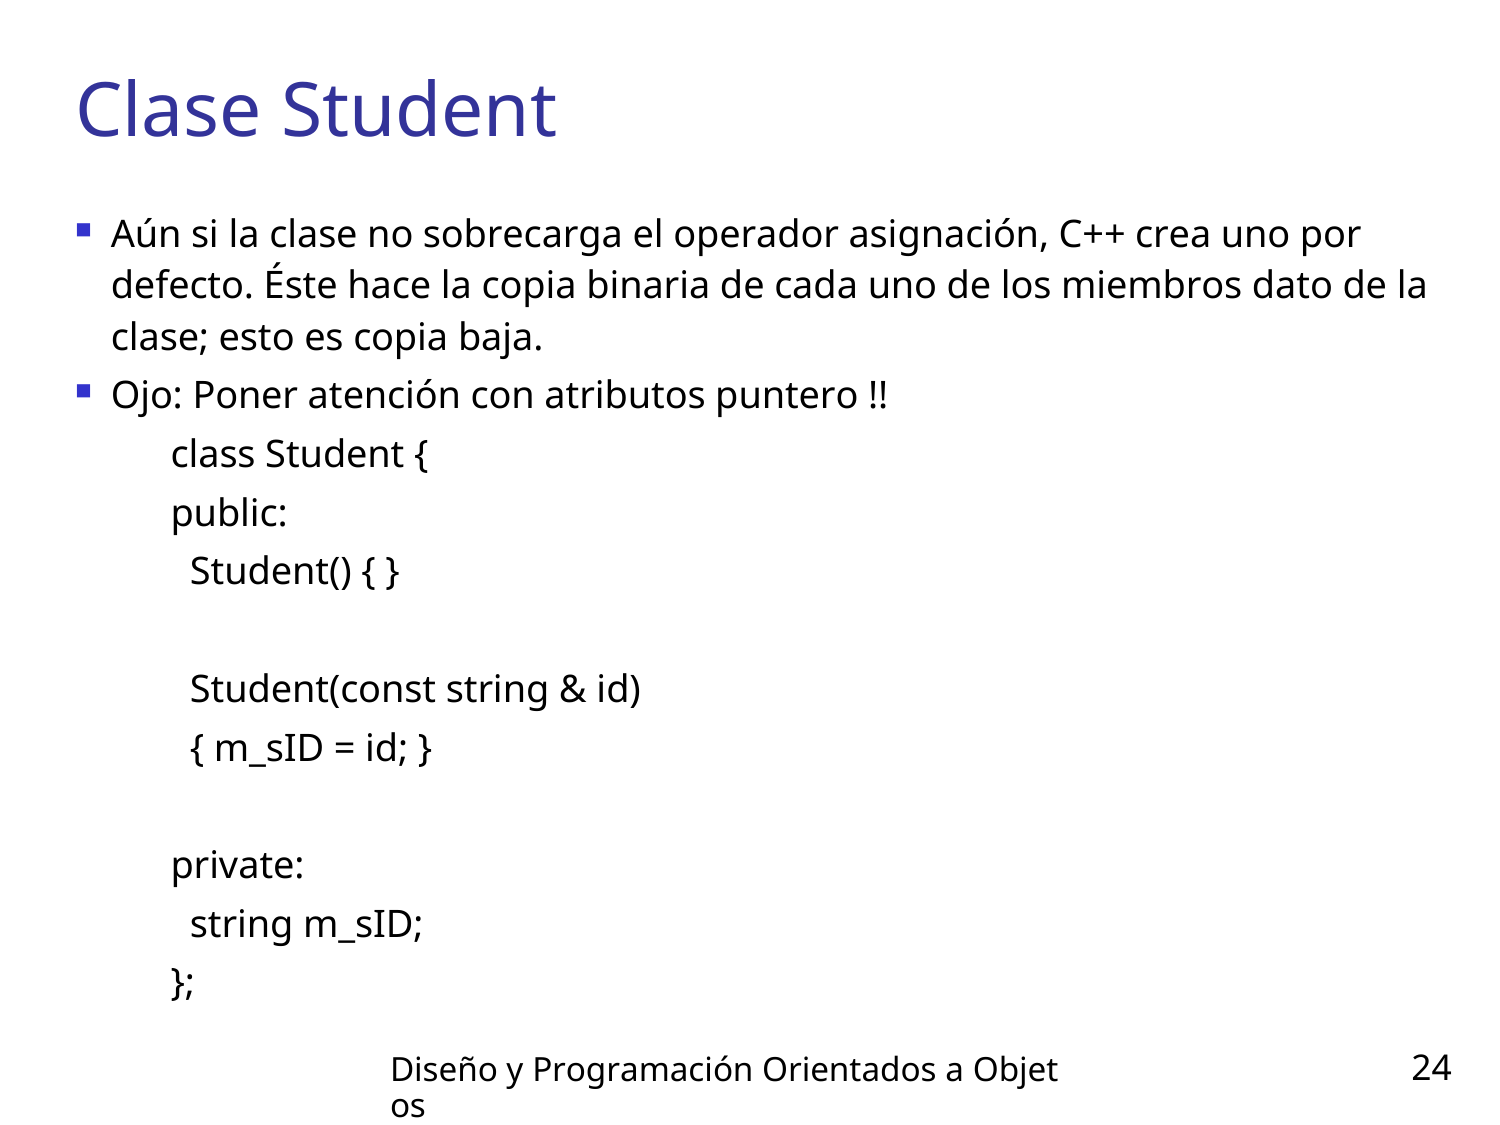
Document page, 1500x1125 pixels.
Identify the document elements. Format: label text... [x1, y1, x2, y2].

title Clase Student [75, 25, 1466, 188]
list Aún si la clase no sobrecarga el operador asignación, C++ crea uno por defecto. Éste hace la copia binaria de cada uno de los miembros dato de la clase; esto es copia baja. Ojo: Poner atención con atributos puntero !! class Student { public: Student() { } Student(const string & id)‏ { m_sID = id; } private: string m_sID; }; [75, 207, 1462, 1013]
